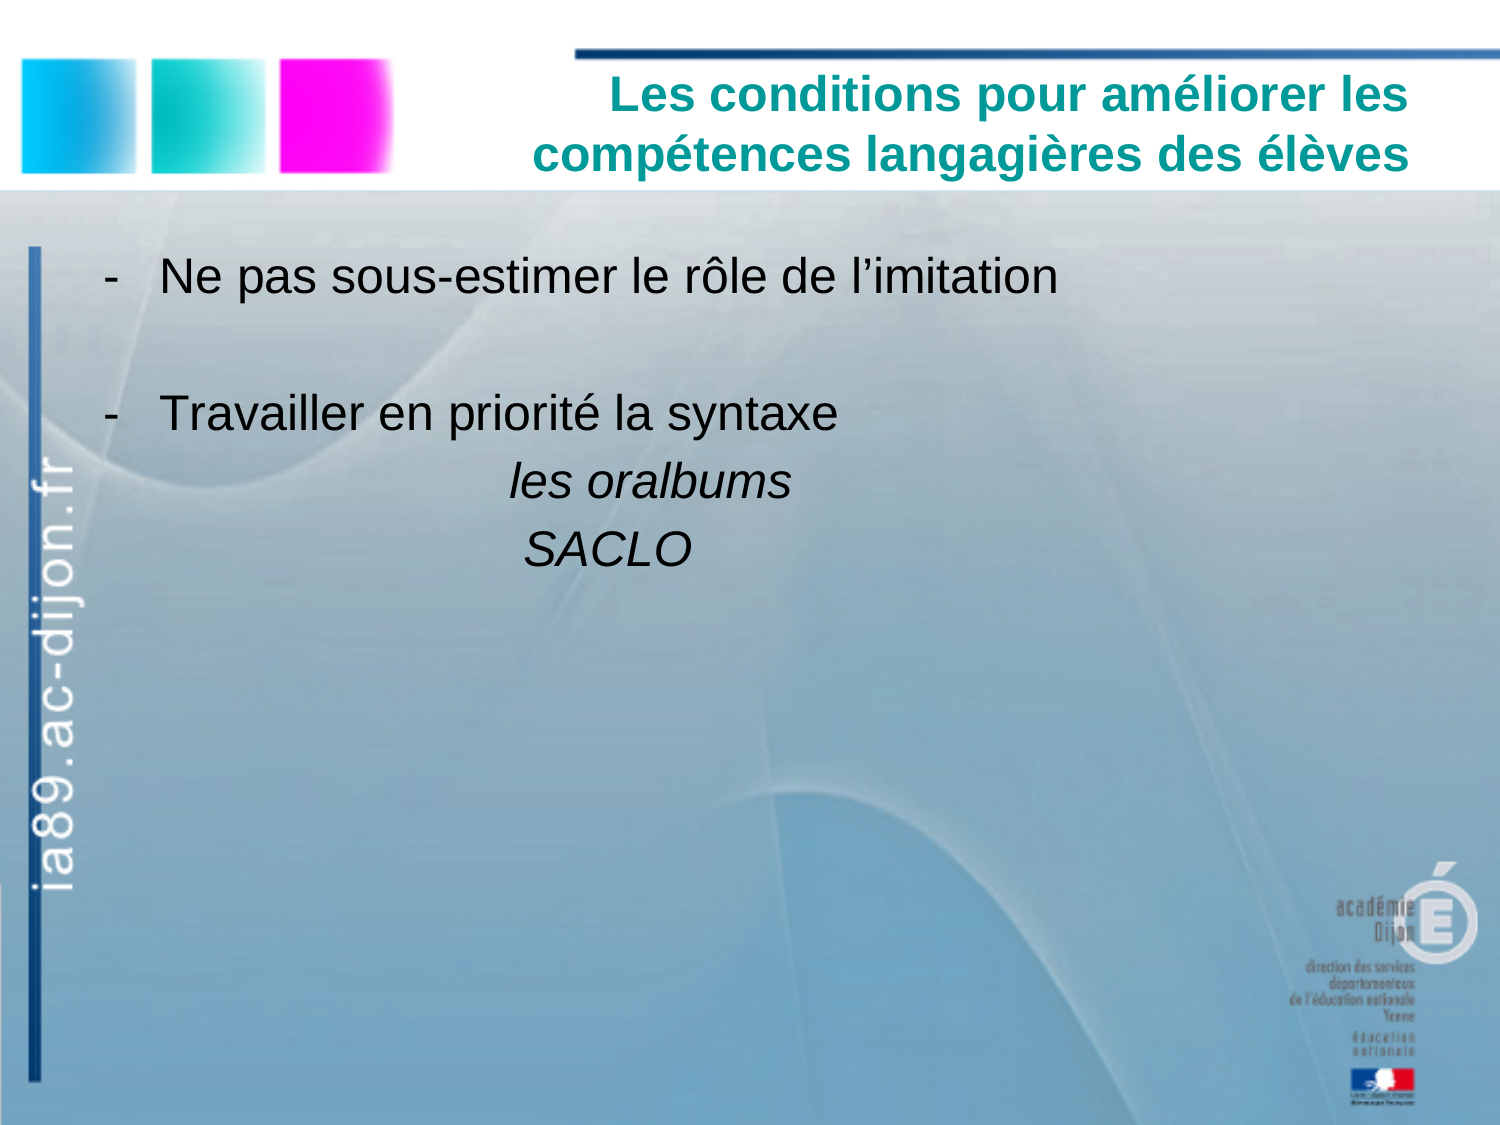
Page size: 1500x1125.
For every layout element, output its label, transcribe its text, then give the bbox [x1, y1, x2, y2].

text_box - Ne pas sous-estimer le rôle de l’imitation - Travailler en priorité la syntaxe les oralbums SACLO [88, 236, 1388, 585]
title Les conditions pour améliorer les compétences langagières des élèves [454, 42, 1426, 200]
picture [0, 0, 1500, 1125]
